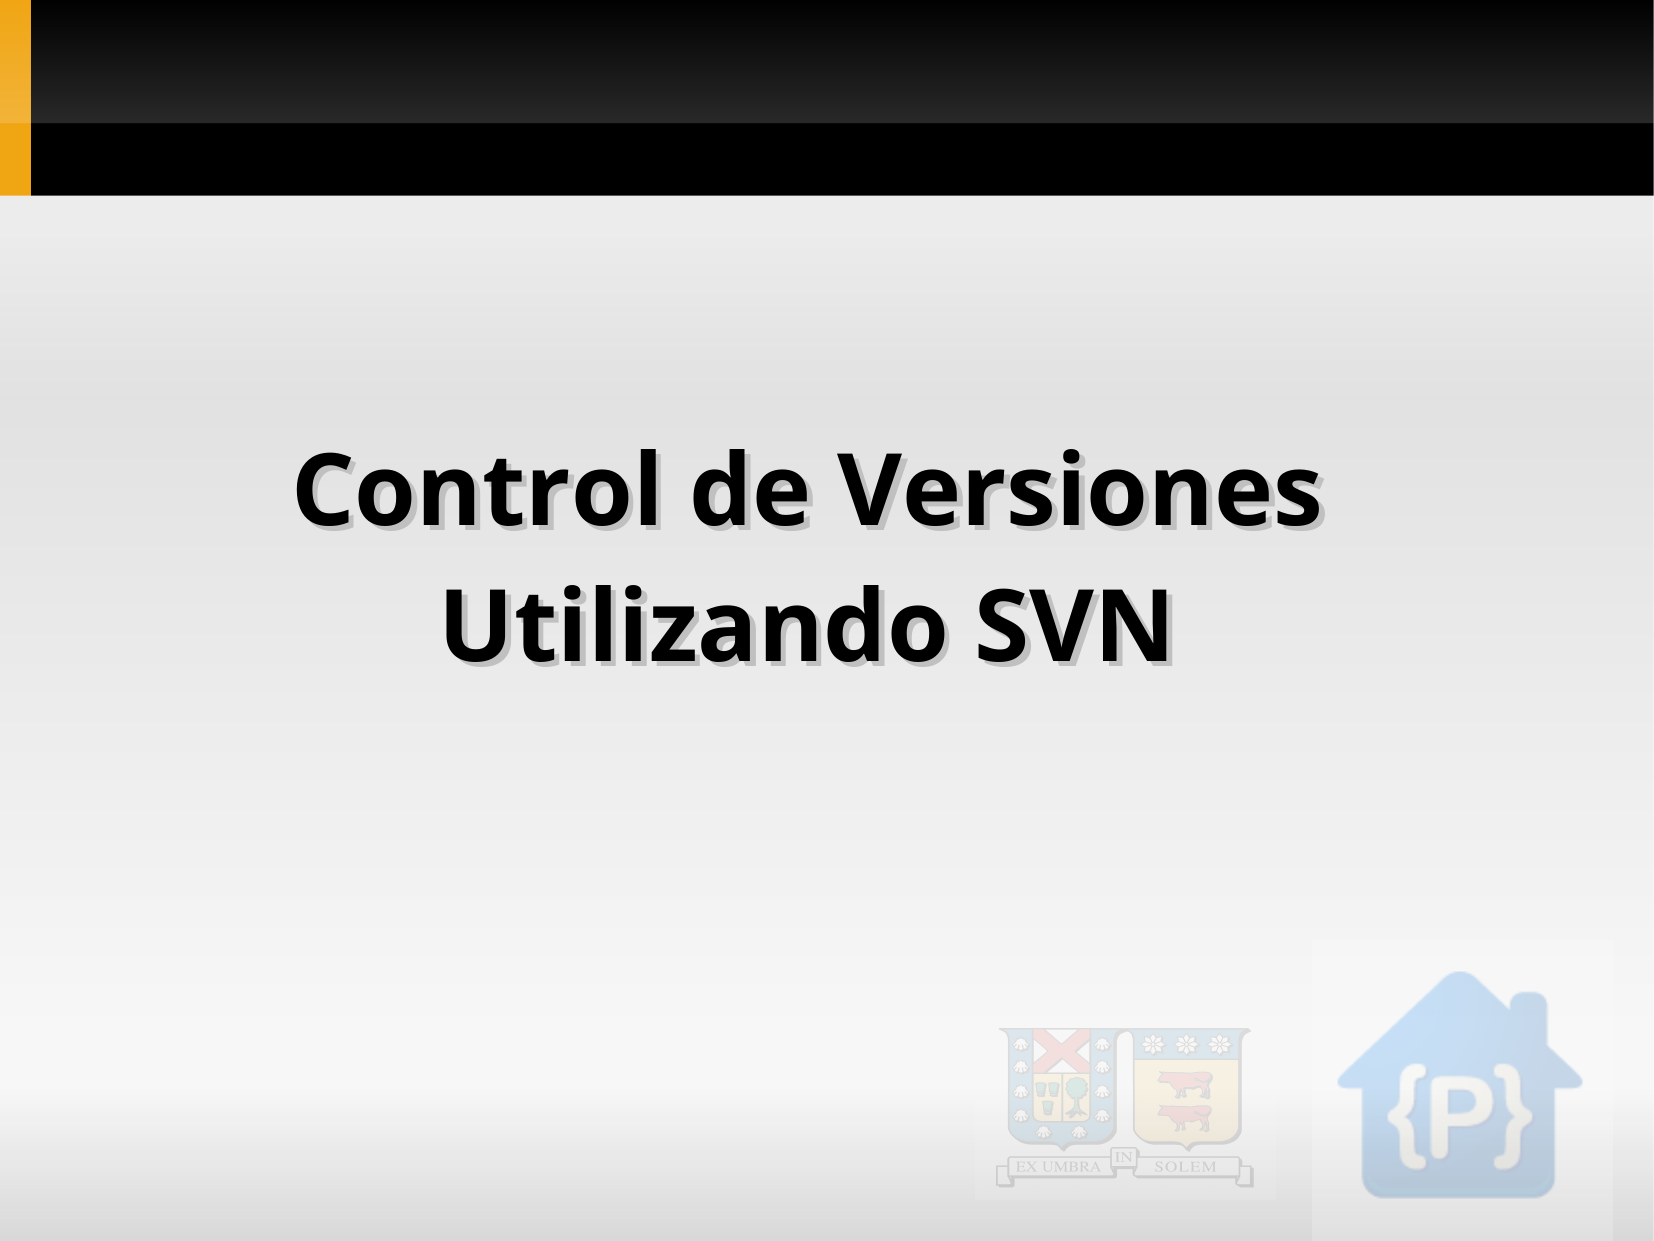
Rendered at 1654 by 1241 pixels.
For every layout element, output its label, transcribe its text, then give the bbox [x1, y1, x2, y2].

picture [0, 0, 1654, 1241]
subtitle Control de Versiones Utilizando SVN [76, 0, 1565, 1109]
